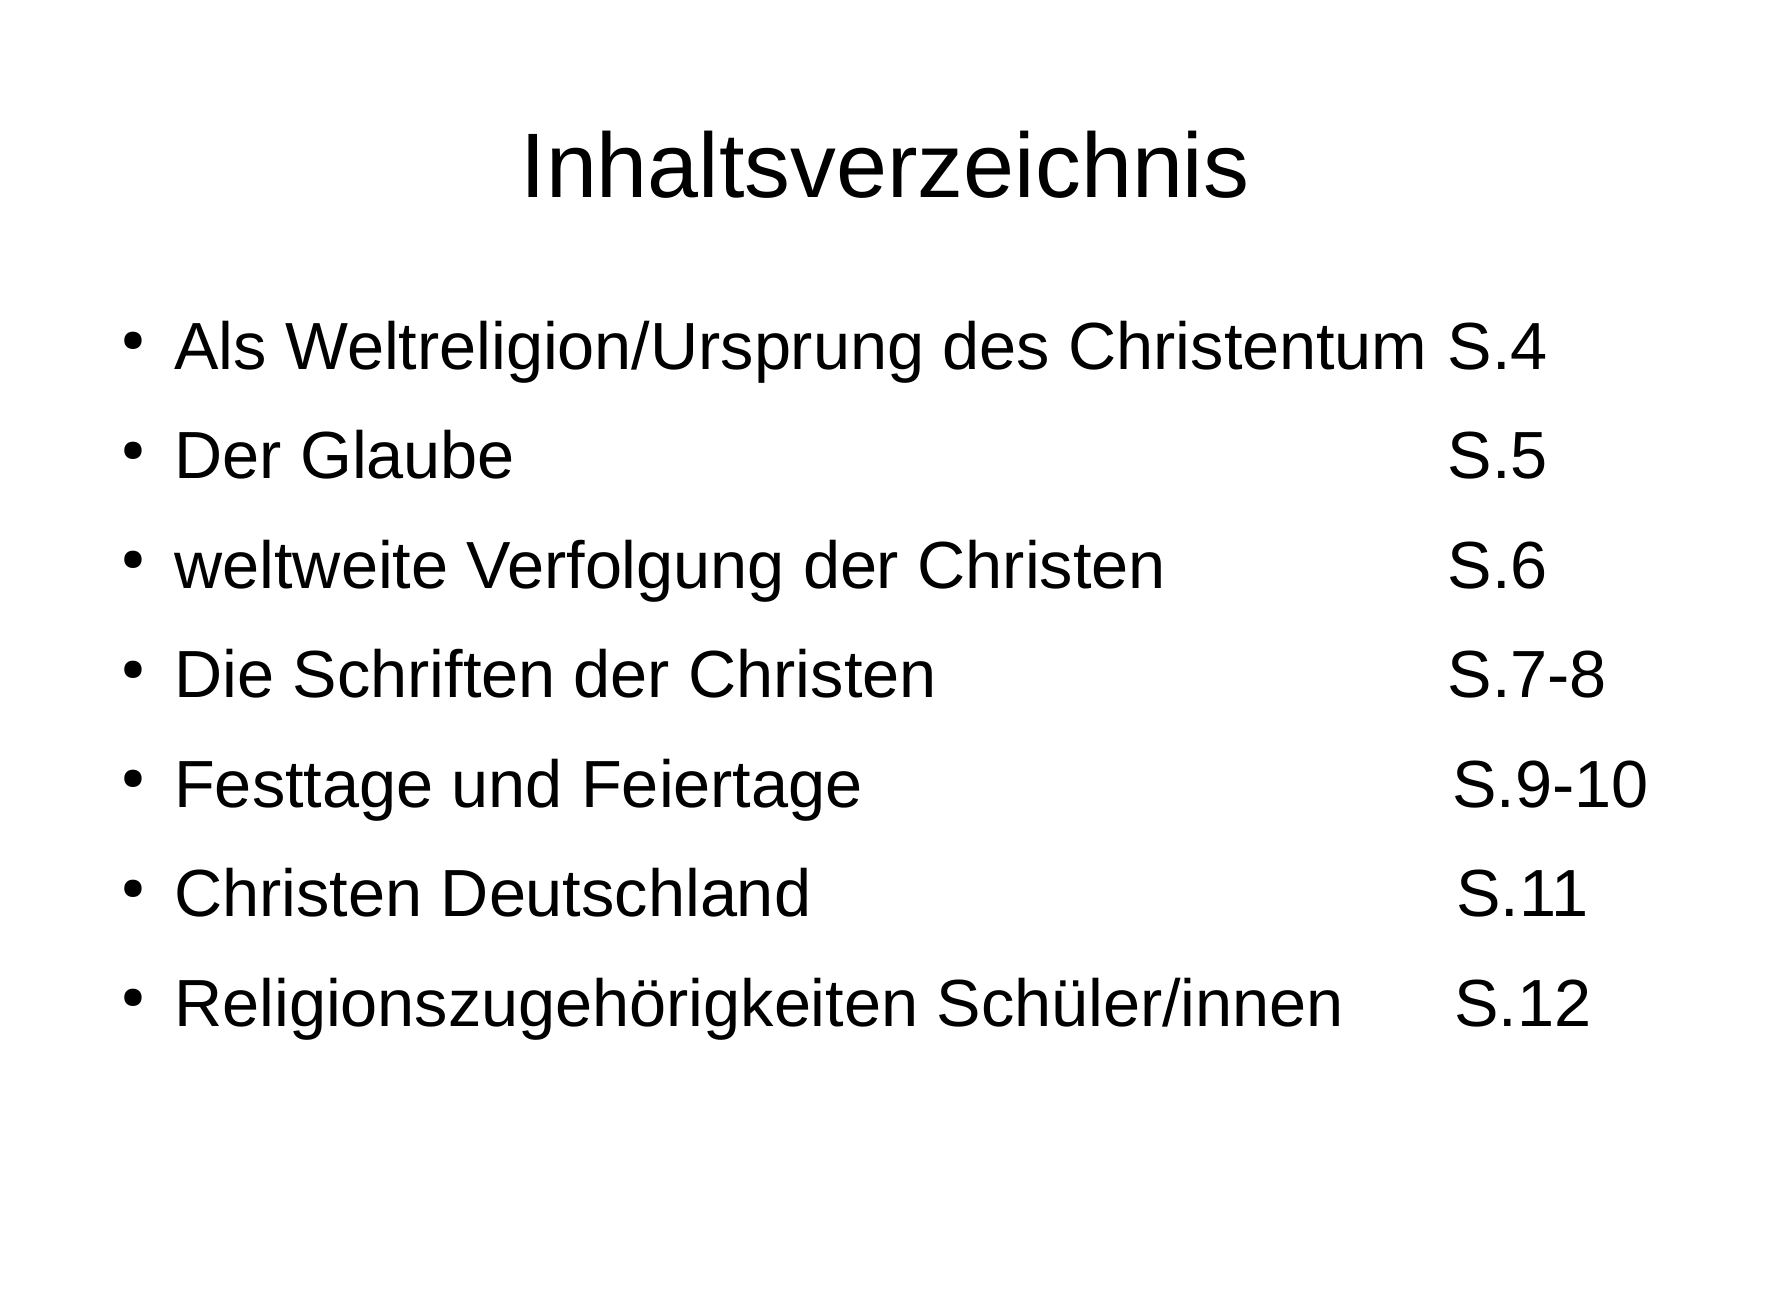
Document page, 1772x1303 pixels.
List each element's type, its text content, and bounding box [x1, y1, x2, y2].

title Inhaltsverzeichnis [88, 52, 1683, 270]
list Als Weltreligion/Ursprung des Christentum S.4 Der Glaube S.5 weltweite Verfolgung der Christen S.6 Die Schriften der Christen S.7-8 Festtage und Feiertage S.9-10 Christen Deutschland S.11 Religionszugehörigkeiten Schüler/innen S.12 [88, 295, 1684, 1155]
